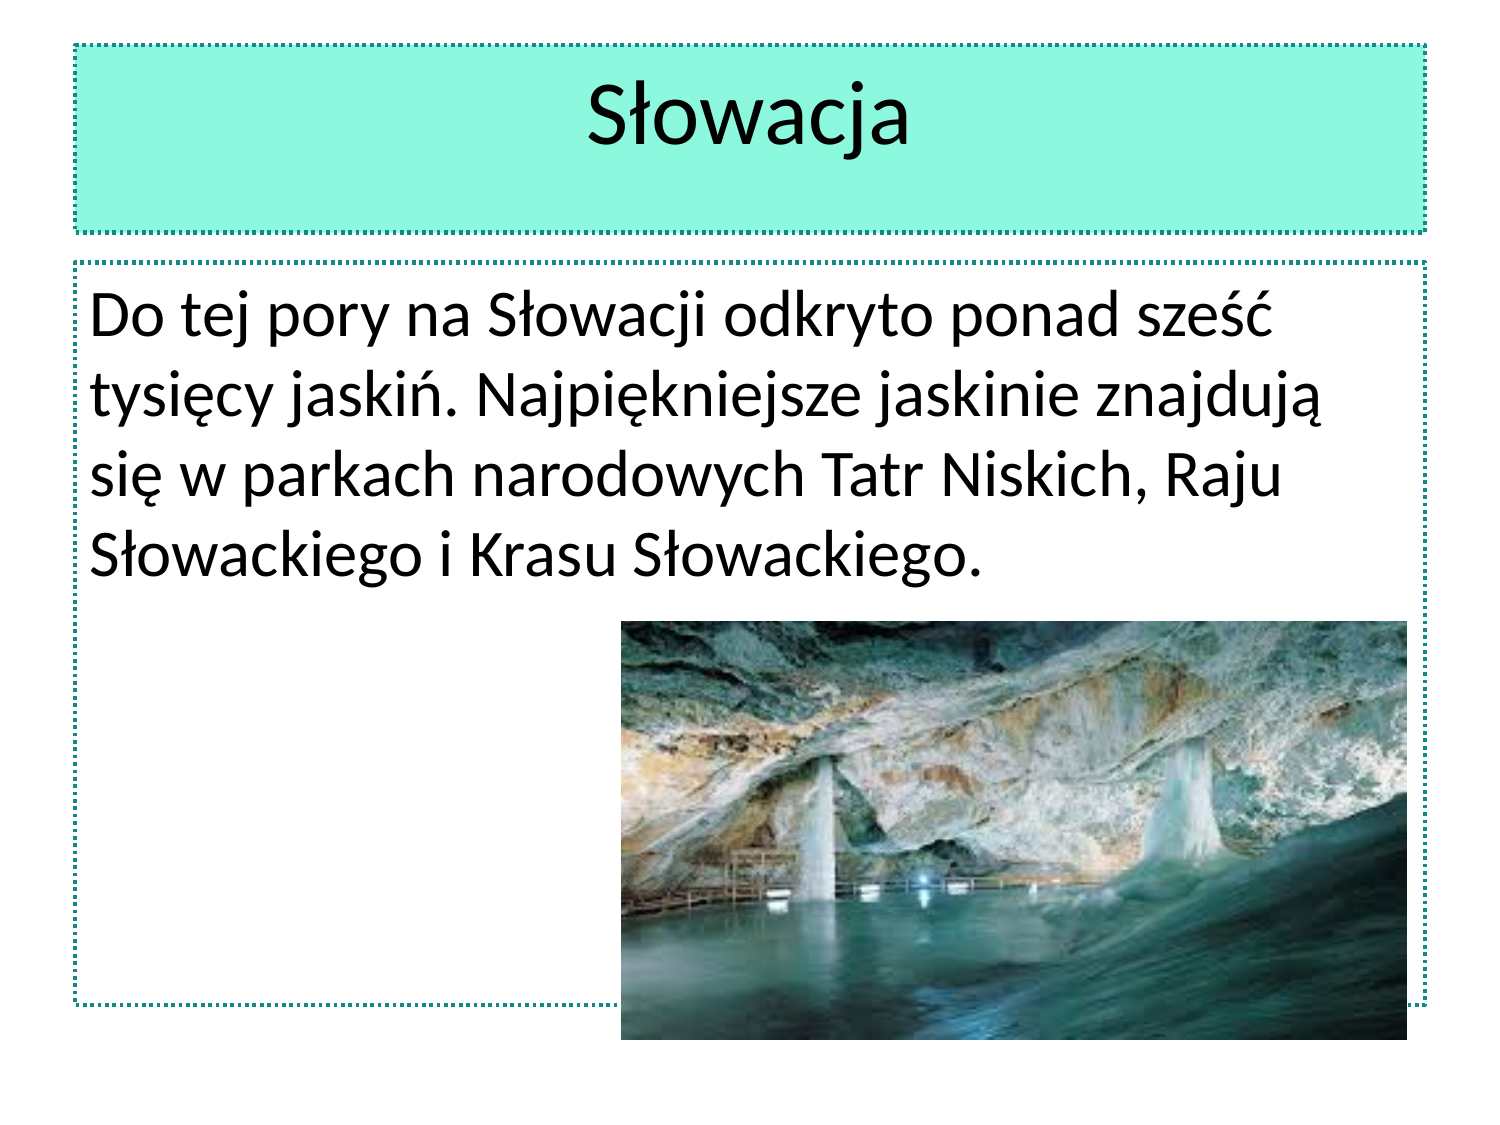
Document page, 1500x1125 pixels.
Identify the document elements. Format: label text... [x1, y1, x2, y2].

title Słowacja [75, 45, 1425, 233]
picture [621, 621, 1407, 1040]
list Do tej pory na Słowacji odkryto ponad sześć tysięcy jaskiń. Najpiękniejsze jaskinie znajdują się w parkach narodowych Tatr Niskich, Raju Słowackiego i Krasu Słowackiego. [75, 262, 1425, 1005]
